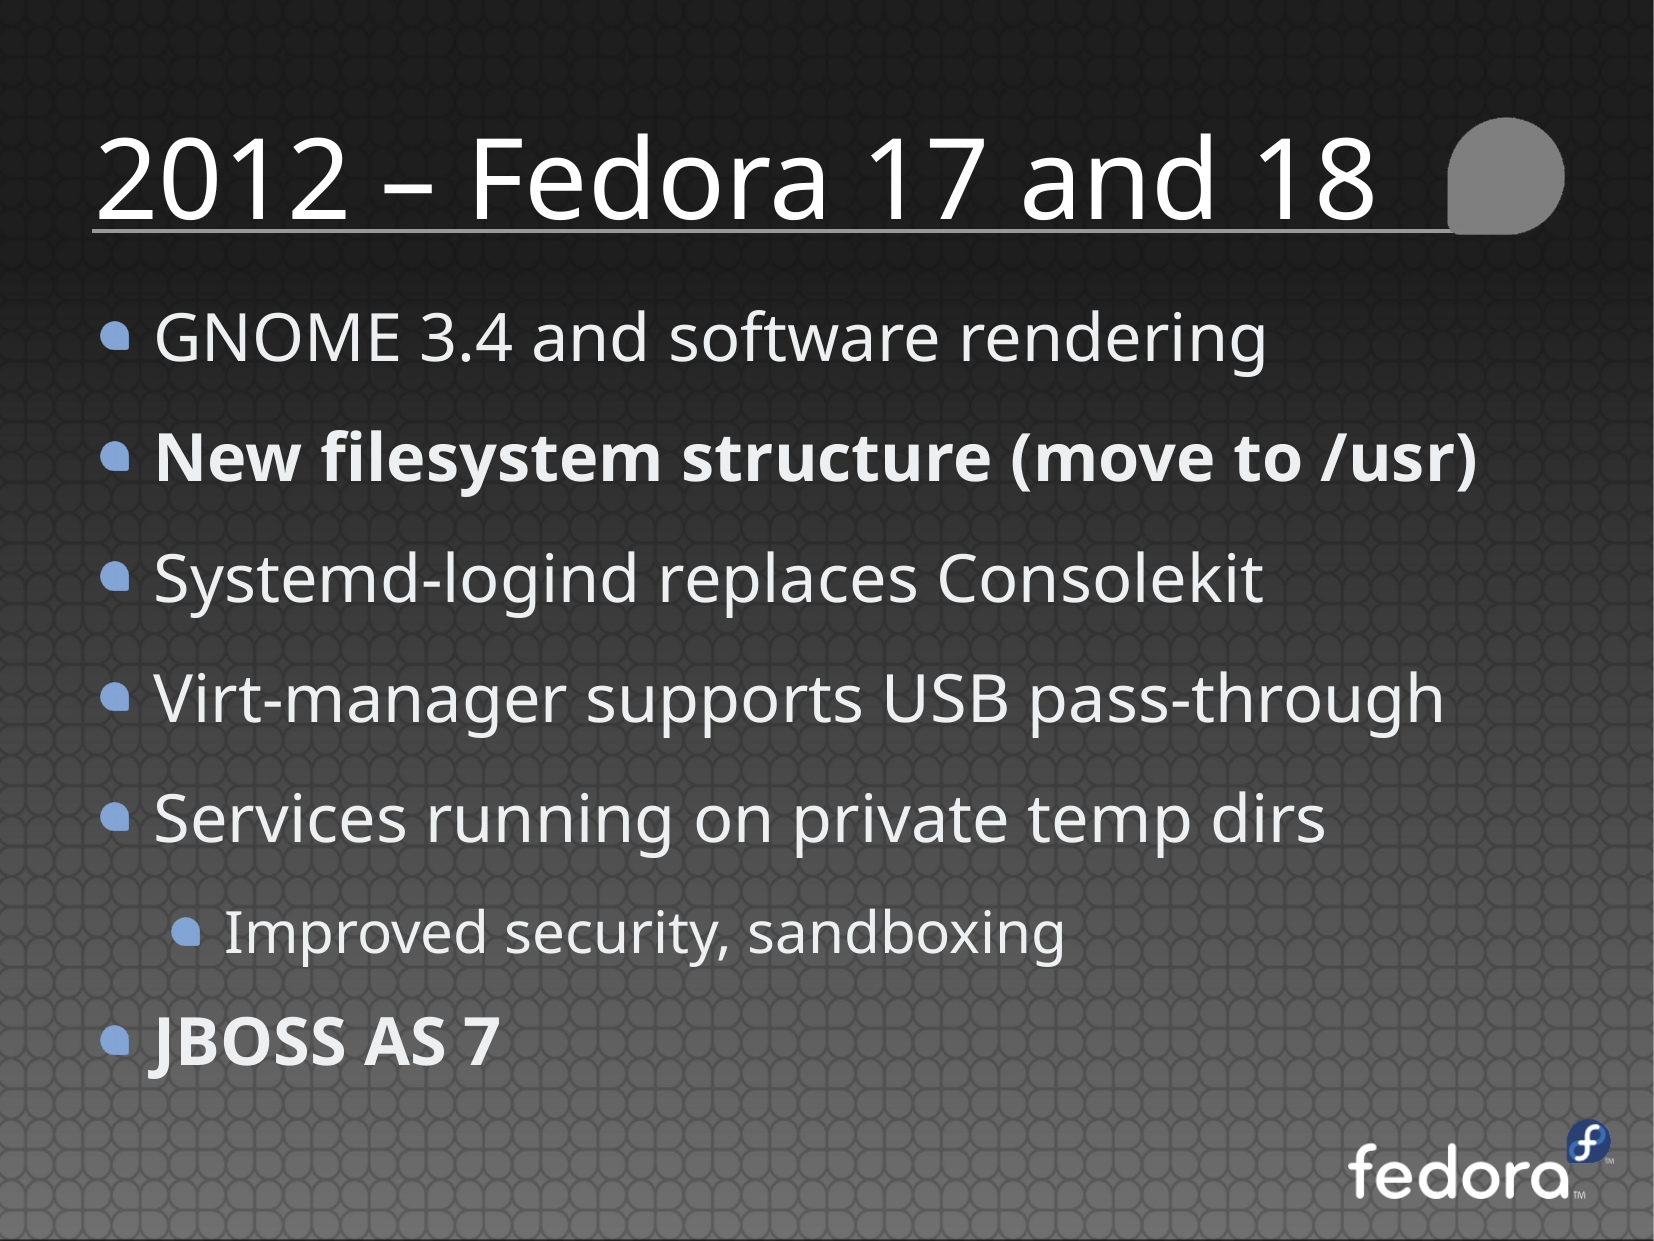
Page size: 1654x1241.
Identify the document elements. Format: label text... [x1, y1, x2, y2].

title 2012 – Fedora 17 and 18 [94, 100, 1426, 251]
list GNOME 3.4 and software rendering New filesystem structure (move to /usr) Systemd-logind replaces Consolekit Virt-manager supports USB pass-through Services running on private temp dirs Improved security, sandboxing JBOSS AS 7 [82, 290, 1571, 1094]
picture [0, 0, 1654, 1241]
